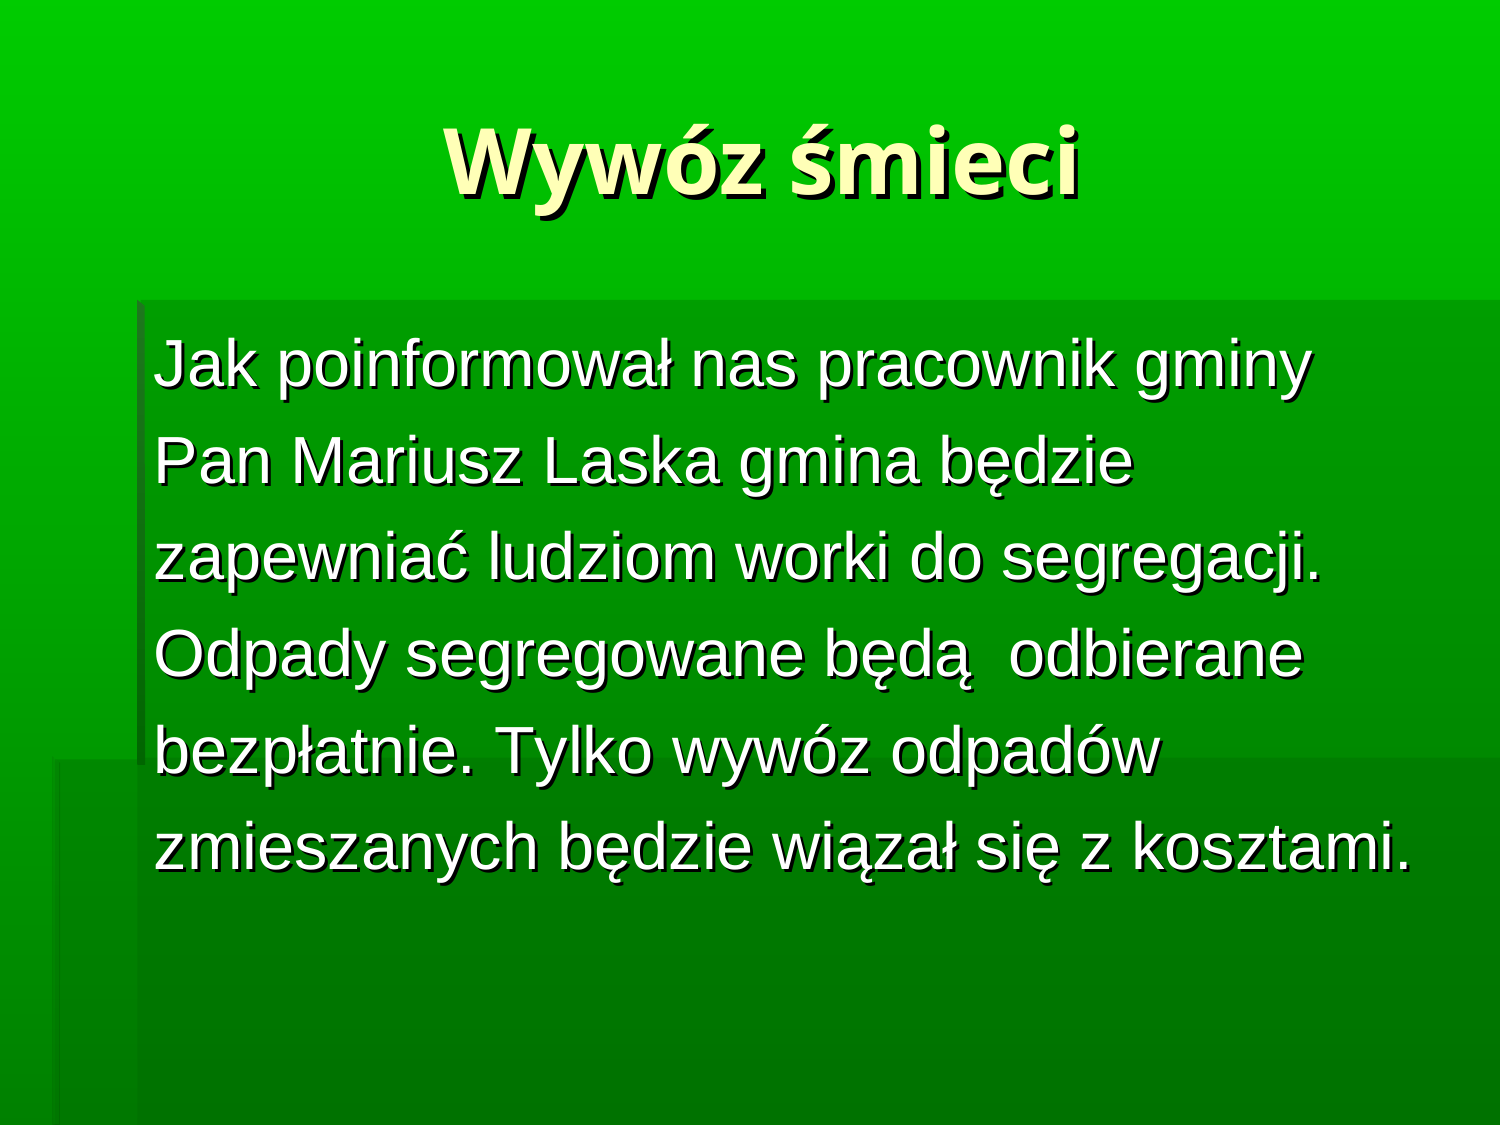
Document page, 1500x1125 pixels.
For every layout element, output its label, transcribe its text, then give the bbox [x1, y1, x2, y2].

list Jak poinformował nas pracownik gminy Pan Mariusz Laska gmina będzie zapewniać ludziom worki do segregacji. Odpady segregowane będą odbierane bezpłatnie. Tylko wywóz odpadów zmieszanych będzie wiązał się z kosztami. [137, 312, 1451, 1000]
title Wywóz śmieci [75, 40, 1451, 276]
